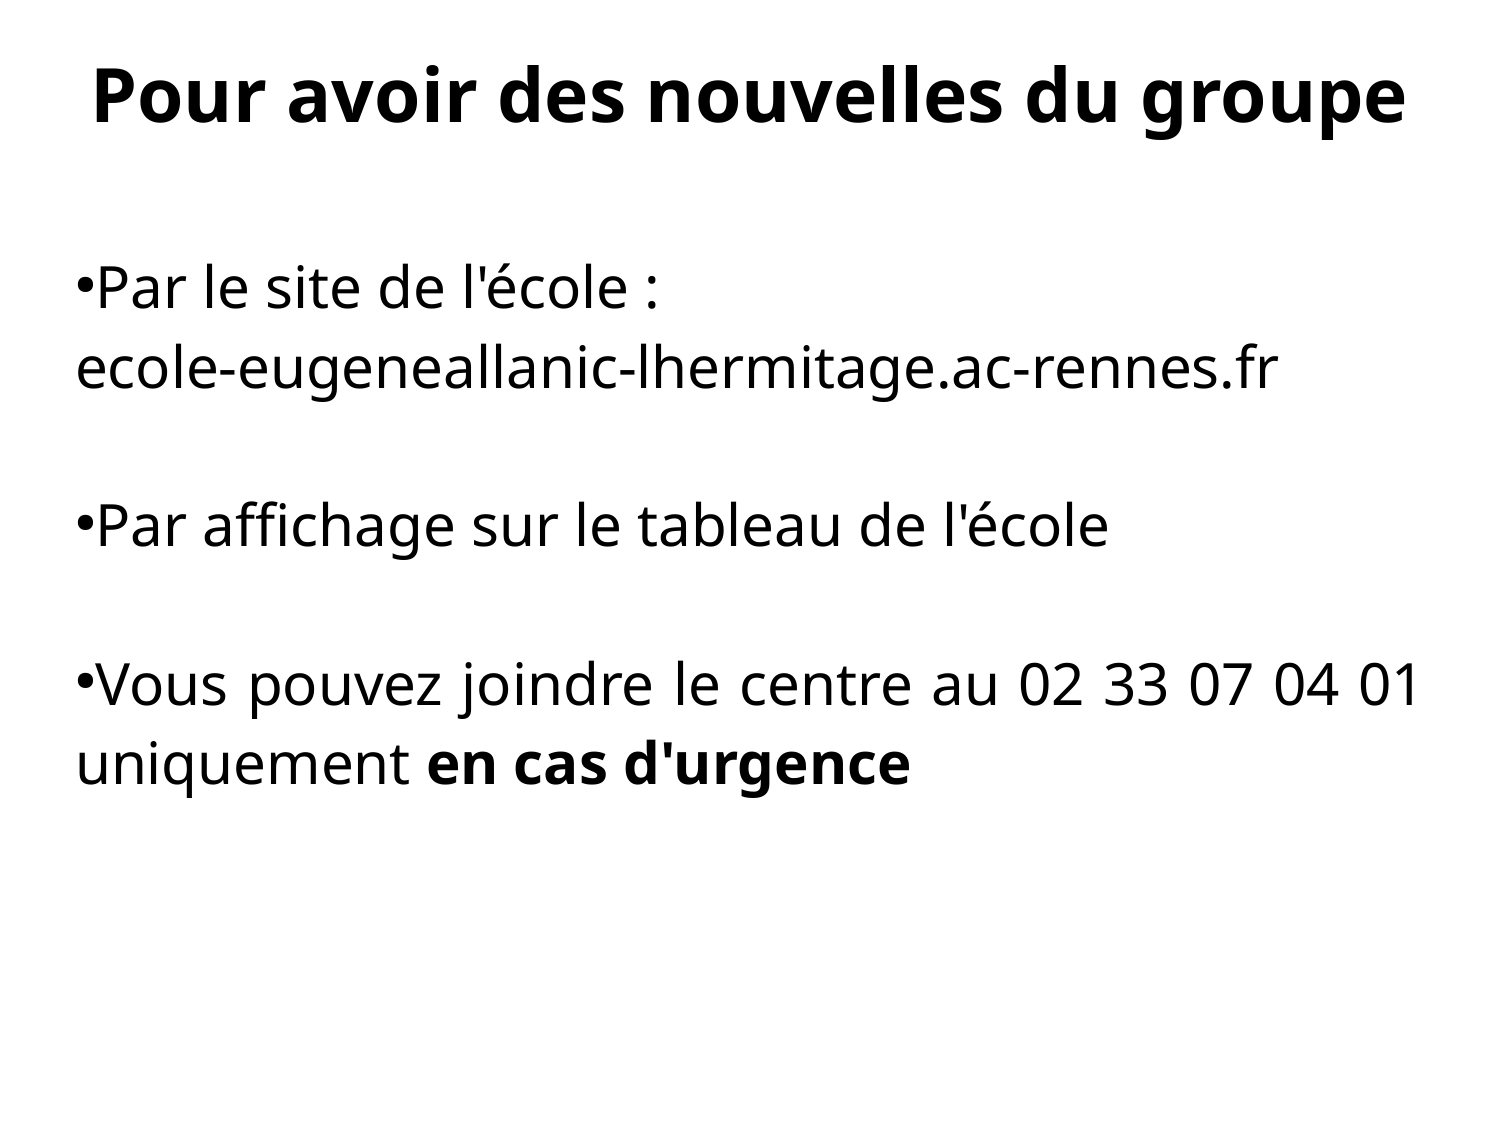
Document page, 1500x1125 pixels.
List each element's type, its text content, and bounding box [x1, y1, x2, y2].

subtitle Pour avoir des nouvelles du groupe Par le site de l'école : ecole-eugeneallanic-lhermitage.ac-rennes.fr Par affichage sur le tableau de l'école Vous pouvez joindre le centre au 02 33 07 04 01 uniquement en cas d'urgence [75, 24, 1425, 1000]
